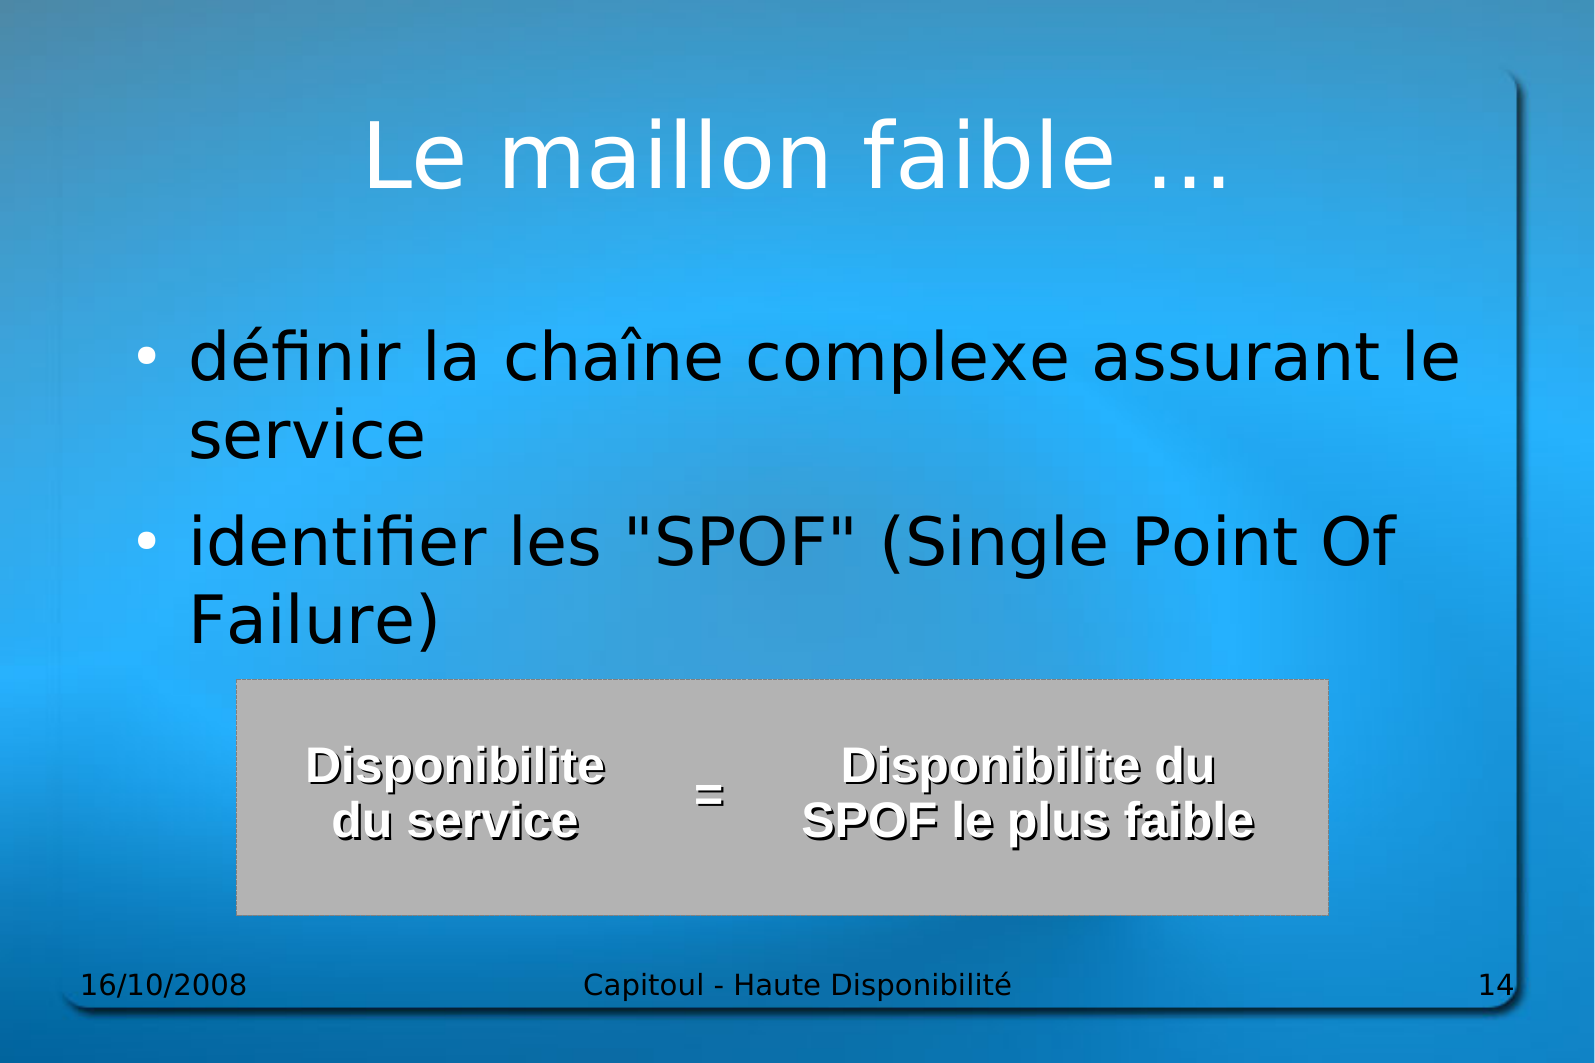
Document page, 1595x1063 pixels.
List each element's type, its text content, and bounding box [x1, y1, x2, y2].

picture [0, 0, 1595, 1063]
text_box [236, 679, 1329, 916]
list définir la chaîne complexe assurant le service identifier les "SPOF" (Single Point Of Failure) [117, 318, 1479, 942]
text_box Disponibilite du service [290, 729, 621, 859]
title Le maillon faible ... [117, 103, 1479, 211]
text_box = [679, 759, 739, 831]
text_box Disponibilite du SPOF le plus faible [786, 729, 1270, 859]
